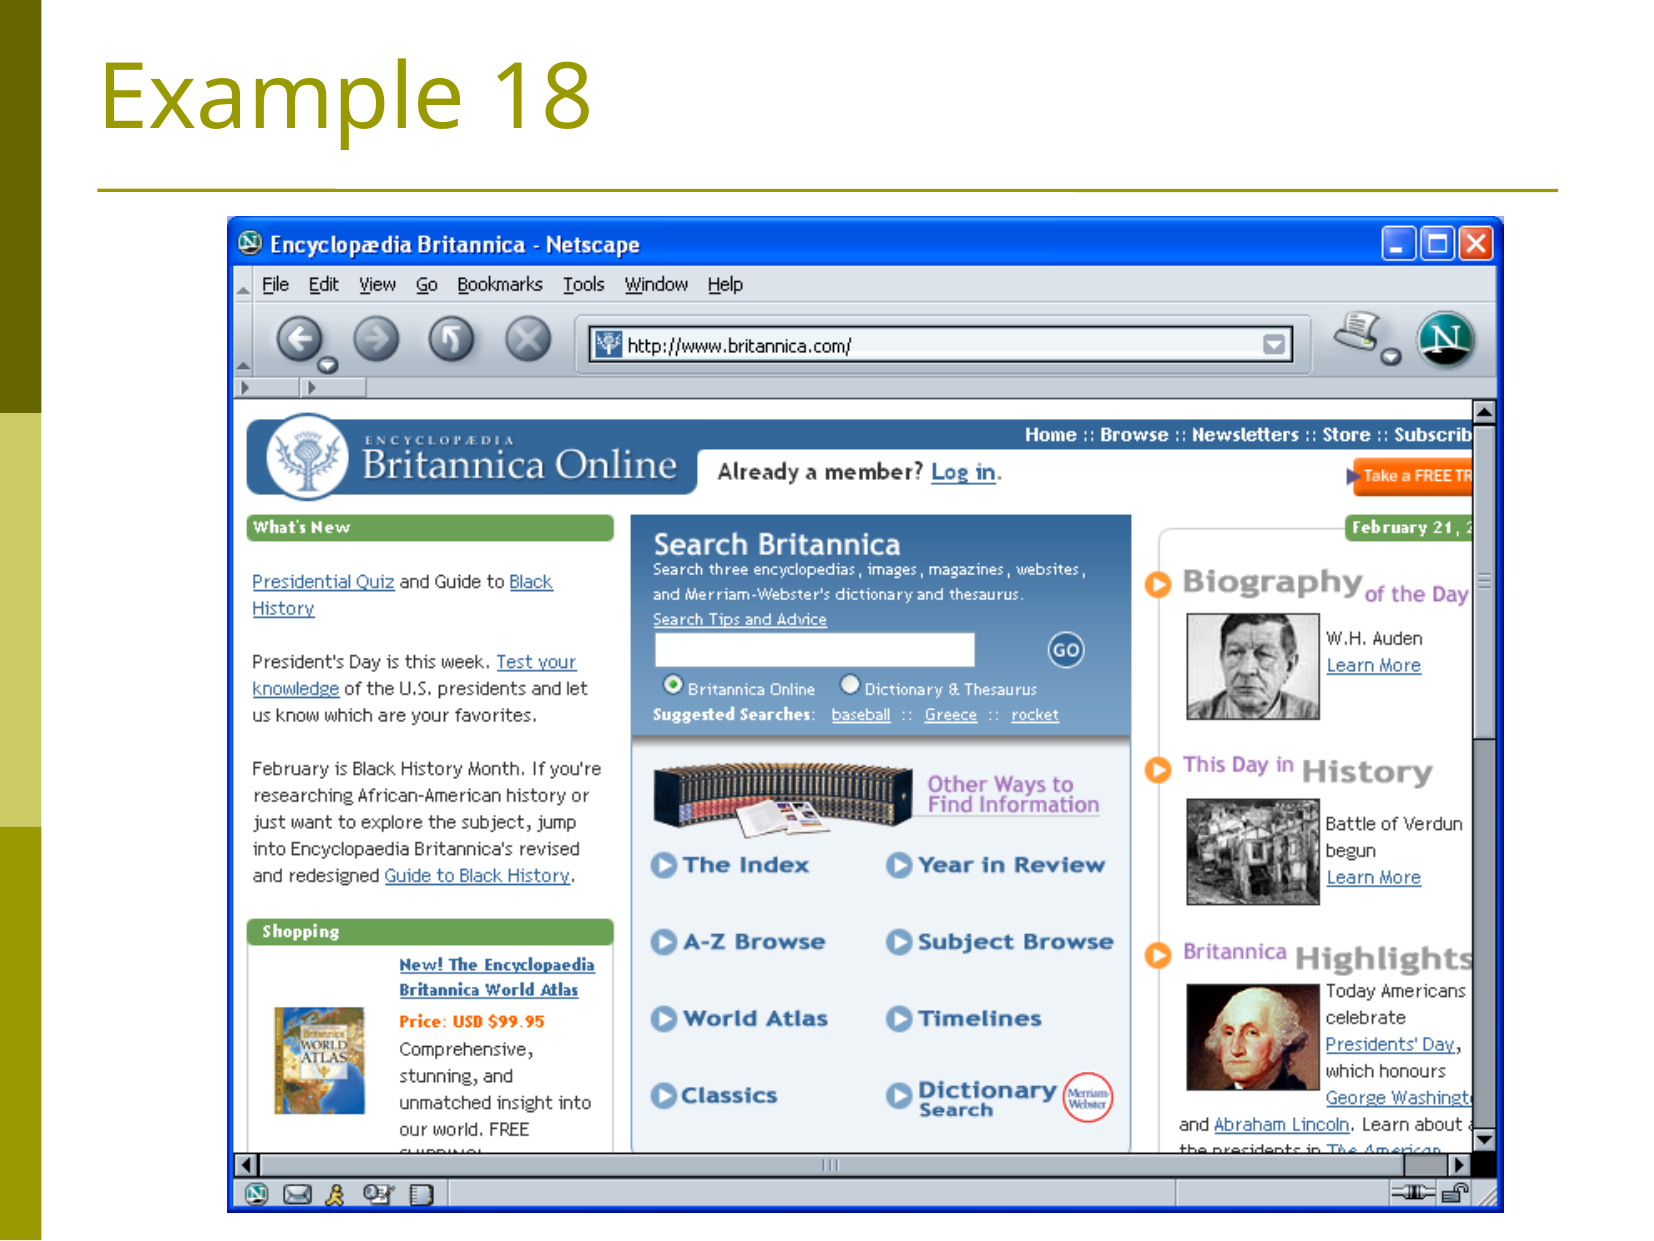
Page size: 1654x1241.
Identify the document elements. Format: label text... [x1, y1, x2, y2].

picture [227, 216, 1504, 1213]
title Example 18 [82, 0, 1571, 164]
